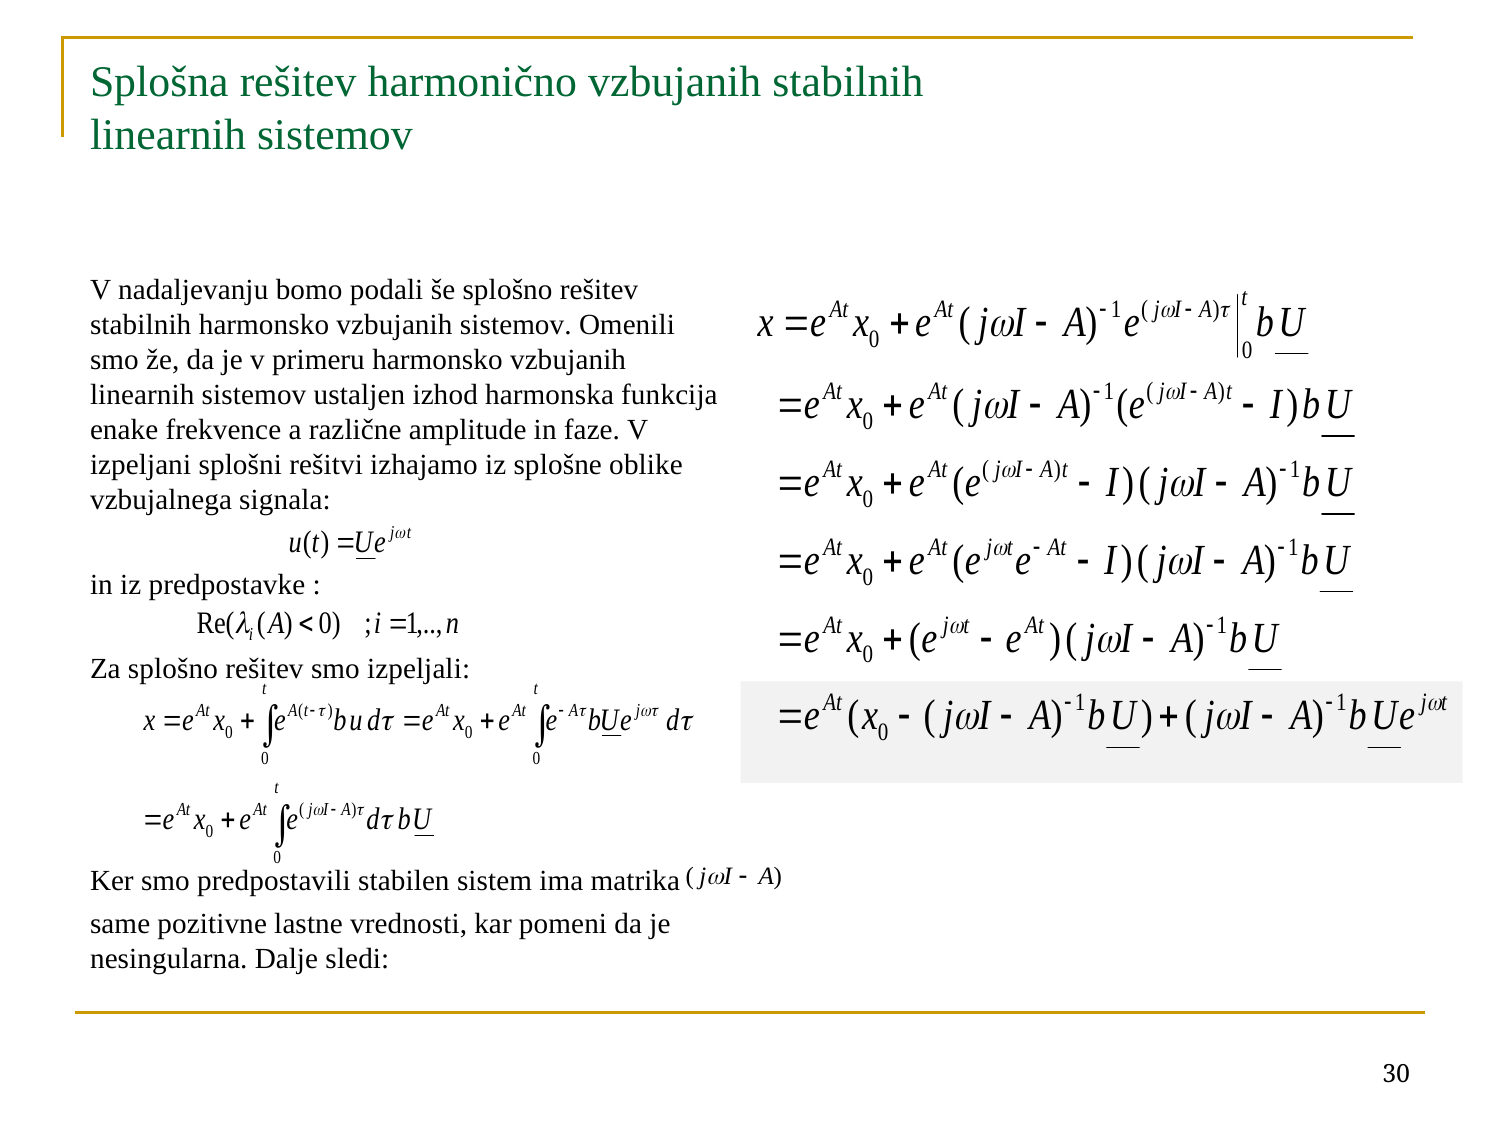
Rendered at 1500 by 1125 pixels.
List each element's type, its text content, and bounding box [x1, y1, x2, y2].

chart [192, 601, 463, 649]
chart [138, 673, 787, 895]
title Splošna rešitev harmonično vzbujanih stabilnih linearnih sistemov [75, 45, 941, 233]
text_box <number> [1074, 1024, 1426, 1100]
chart [750, 277, 1455, 757]
text_box [740, 681, 1463, 783]
chart [285, 519, 418, 566]
list V nadaljevanju bomo podali še splošno rešitev stabilnih harmonsko vzbujanih sistemov. Omenili smo že, da je v primeru harmonsko vzbujanih linearnih sistemov ustaljen izhod harmonska funkcija enake frekvence a različne amplitude in faze. V izpeljani splošni rešitvi izhajamo iz splošne oblike vzbujalnega signala: in iz predpostavke : Za splošno rešitev smo izpeljali: Ker smo predpostavili stabilen sistem ima matrika same pozitivne lastne vrednosti, kar pomeni da je nesingularna. Dalje sledi: [75, 262, 738, 1125]
